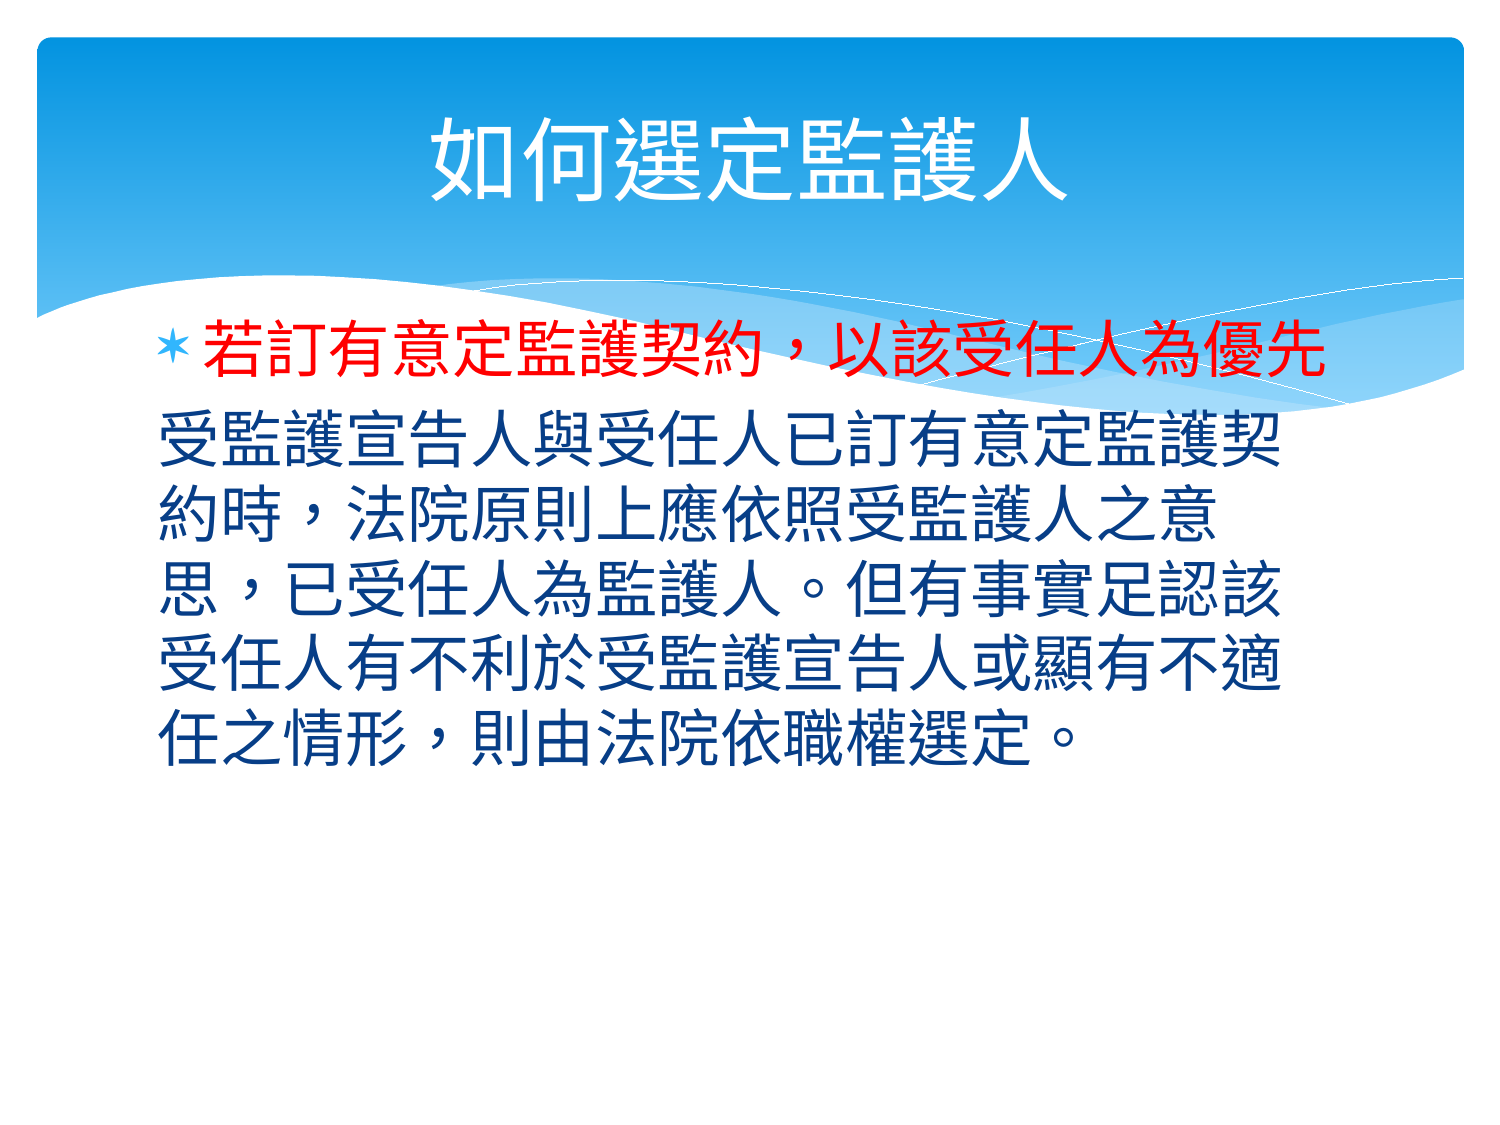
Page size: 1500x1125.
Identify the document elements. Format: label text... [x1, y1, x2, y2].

title 如何選定監護人 [75, 55, 1426, 261]
list 若訂有意定監護契約，以該受任人為優先 受監護宣告人與受任人已訂有意定監護契約時，法院原則上應依照受監護人之意思，已受任人為監護人。但有事實足認該受任人有不利於受監護宣告人或顯有不適任之情形，則由法院依職權選定。 [142, 302, 1359, 1005]
